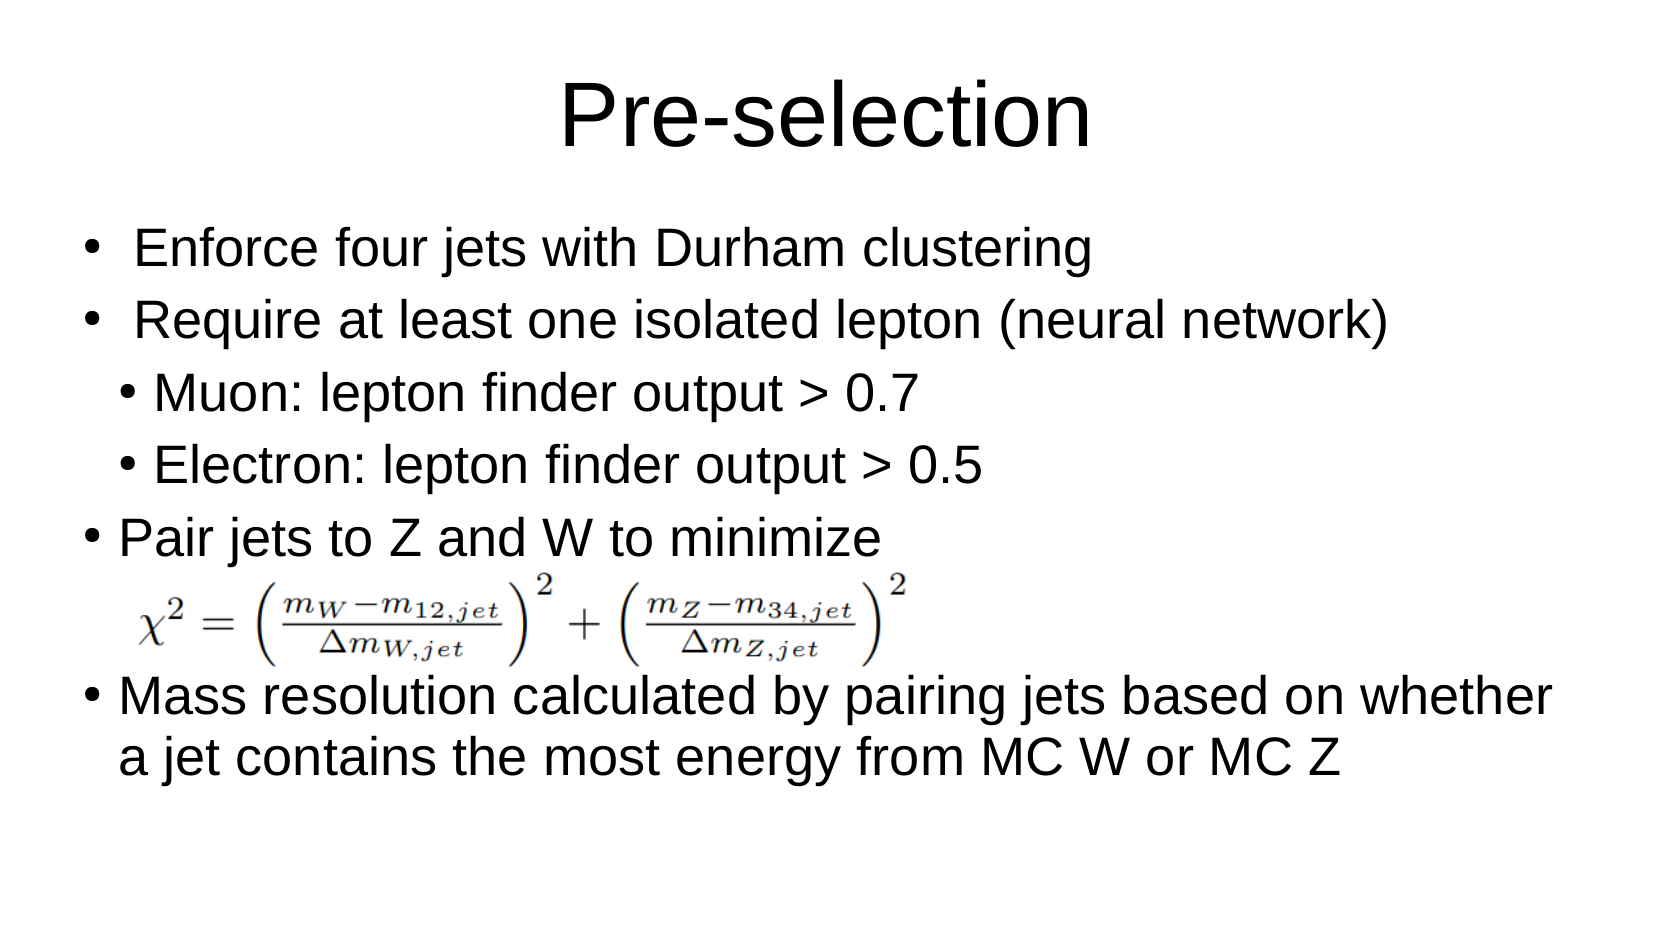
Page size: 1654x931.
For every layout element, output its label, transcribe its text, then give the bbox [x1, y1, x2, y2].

subtitle Enforce four jets with Durham clustering Require at least one isolated lepton (neural network) Muon: lepton finder output > 0.7 Electron: lepton finder output > 0.5 Pair jets to Z and W to minimize Mass resolution calculated by pairing jets based on whether a jet contains the most energy from MC W or MC Z [82, 217, 1571, 803]
title Pre-selection [82, 37, 1571, 193]
